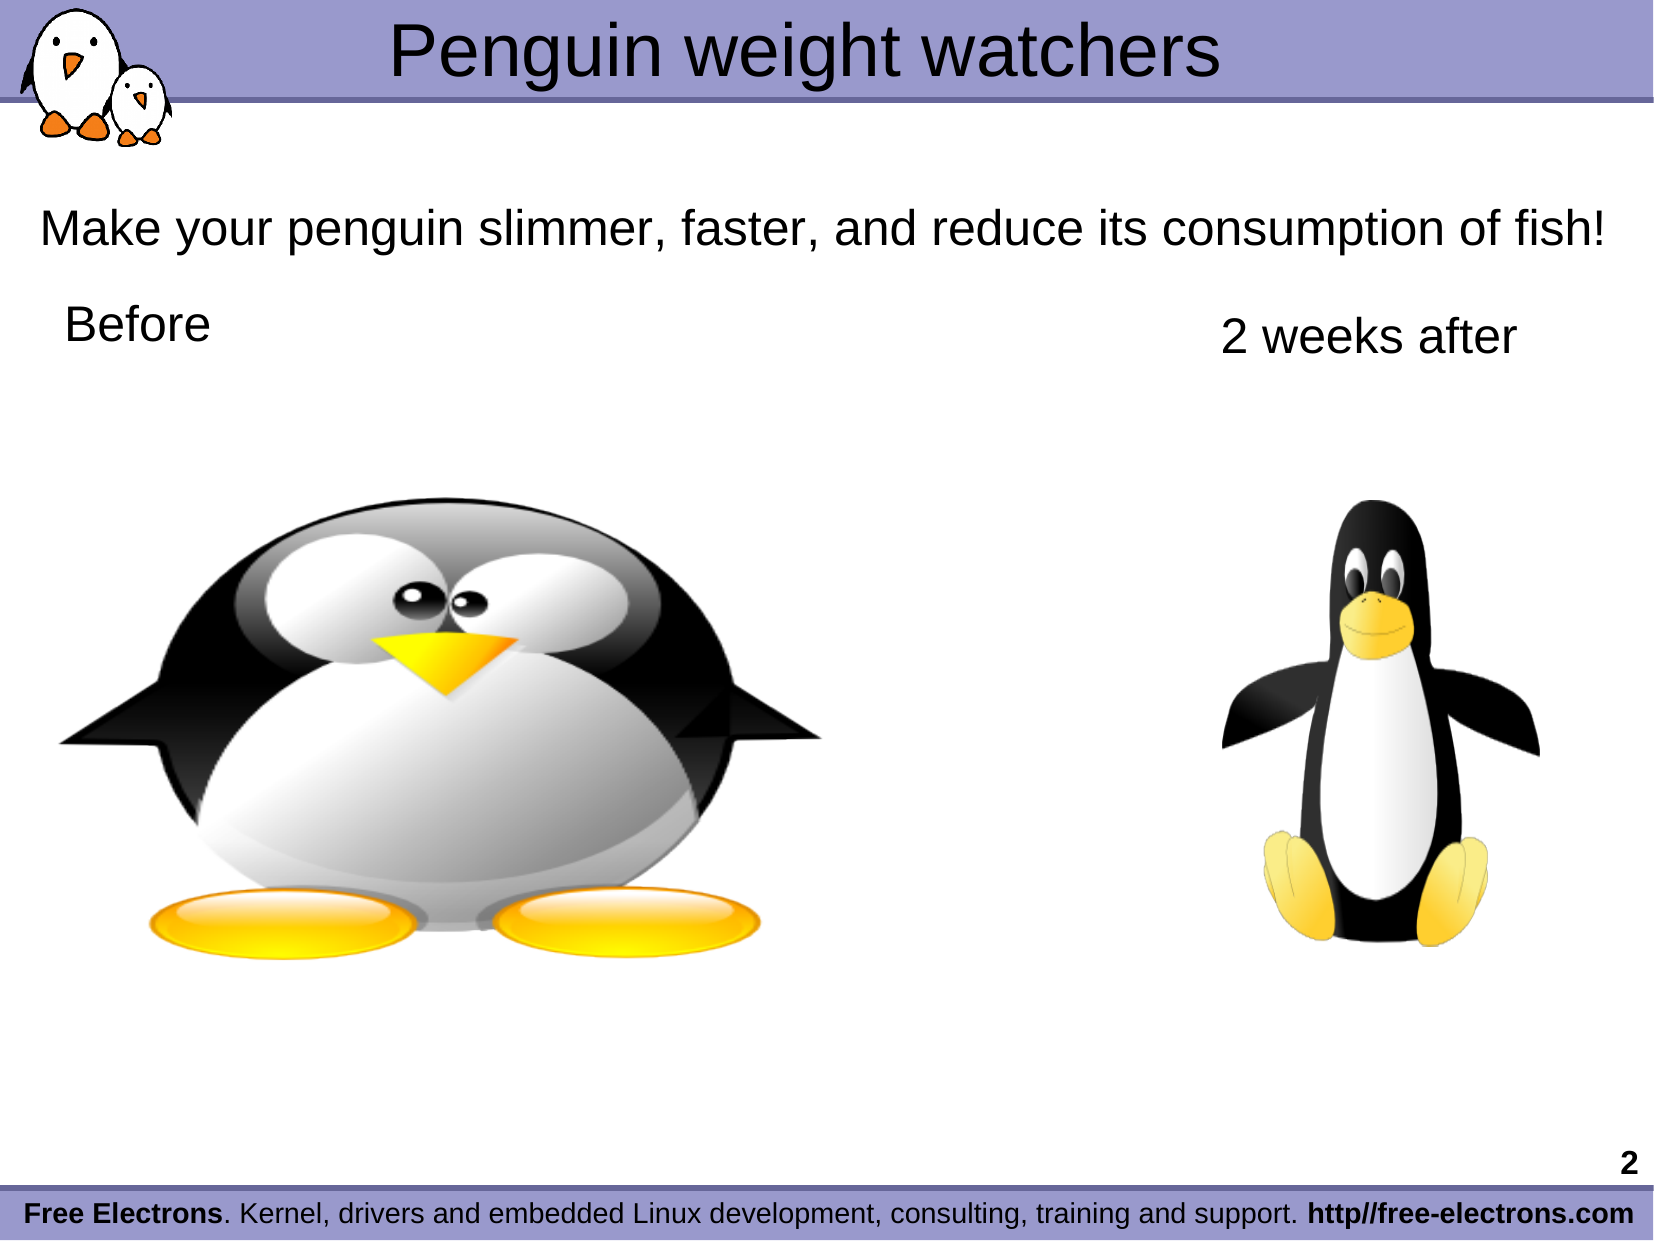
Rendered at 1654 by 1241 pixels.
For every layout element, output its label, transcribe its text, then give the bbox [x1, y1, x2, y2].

list Before [46, 296, 736, 1055]
text_box Make your penguin slimmer, faster, and reduce its consumption of fish! [39, 199, 1608, 262]
picture [20, 8, 172, 147]
title Penguin weight watchers [60, 0, 1551, 100]
picture [47, 497, 830, 962]
picture [1222, 500, 1540, 947]
list 2 weeks after [829, 308, 1519, 1064]
